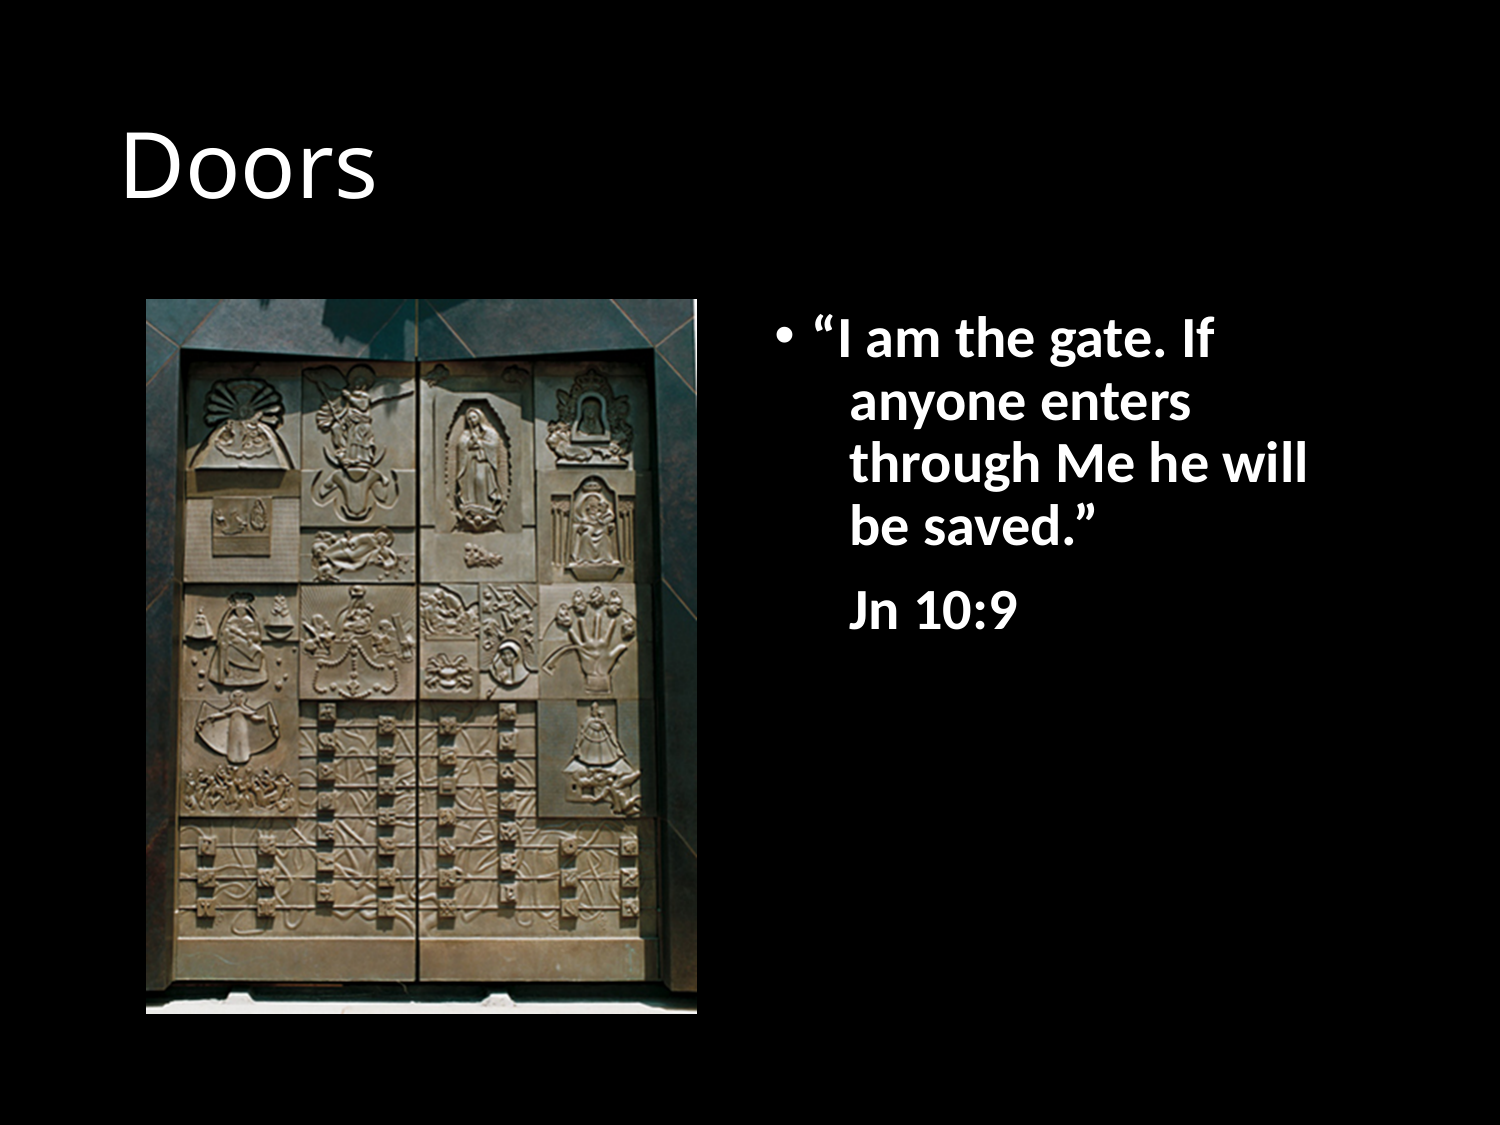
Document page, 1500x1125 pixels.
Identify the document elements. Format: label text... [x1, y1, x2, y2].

list “I am the gate. If anyone enters through Me he will be saved.” Jn 10:9 [759, 299, 1397, 1014]
picture [146, 299, 697, 1014]
title Doors [103, 59, 1397, 278]
